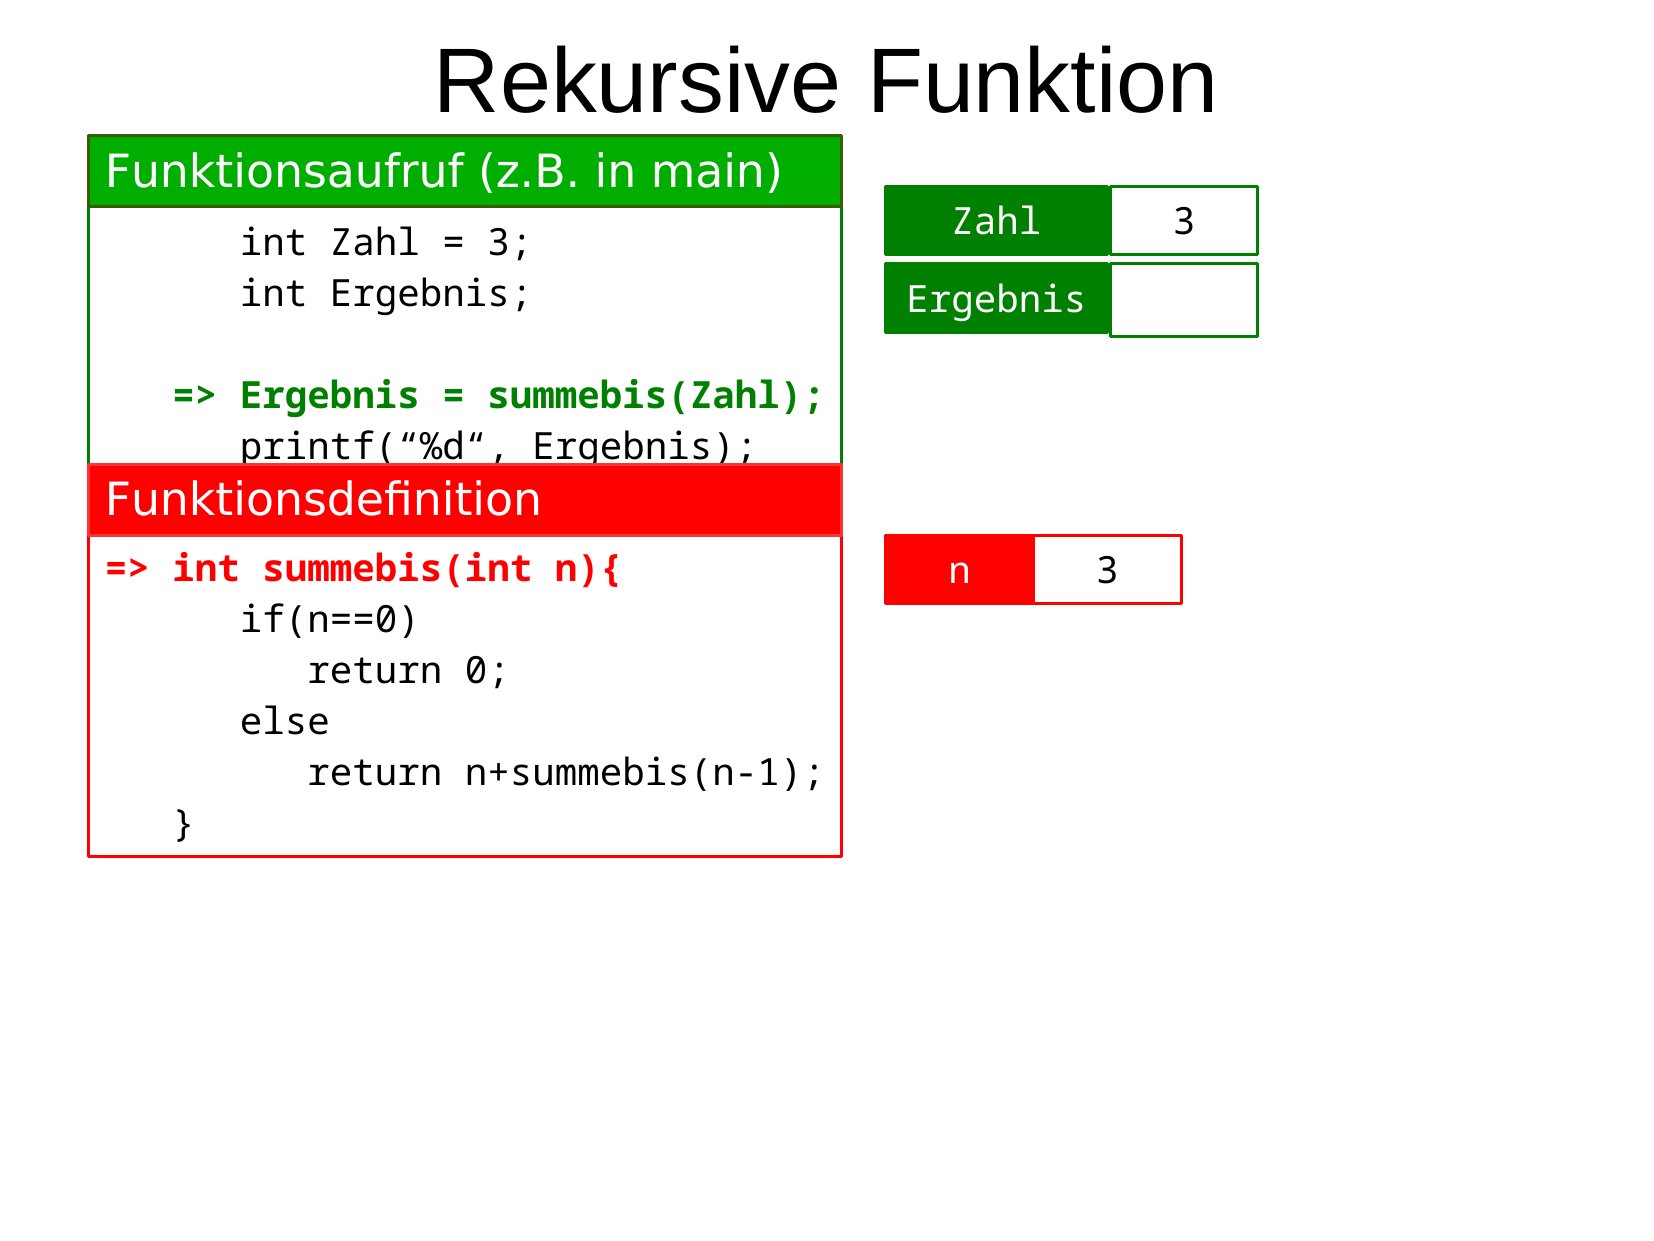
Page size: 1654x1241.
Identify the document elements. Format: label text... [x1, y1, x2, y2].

text_box 3 [1110, 186, 1258, 248]
text_box Funktionsdefinition [88, 464, 842, 536]
title Rekursive Funktion [82, 24, 1571, 139]
text_box n [885, 535, 1032, 597]
text_box => int summebis(int n){ if(n==0) return 0; else return n+summebis(n-1); } [88, 537, 842, 812]
text_box Zahl [885, 186, 1108, 248]
text_box 3 [1033, 535, 1182, 597]
text_box int Zahl = 3; int Ergebnis; => Ergebnis = summebis(Zahl); printf(“%d“, Ergebnis); [88, 208, 842, 443]
text_box Ergebnis [885, 263, 1108, 325]
text_box Funktionsaufruf (z.B. in main) [88, 139, 842, 207]
text_box [1110, 263, 1258, 325]
